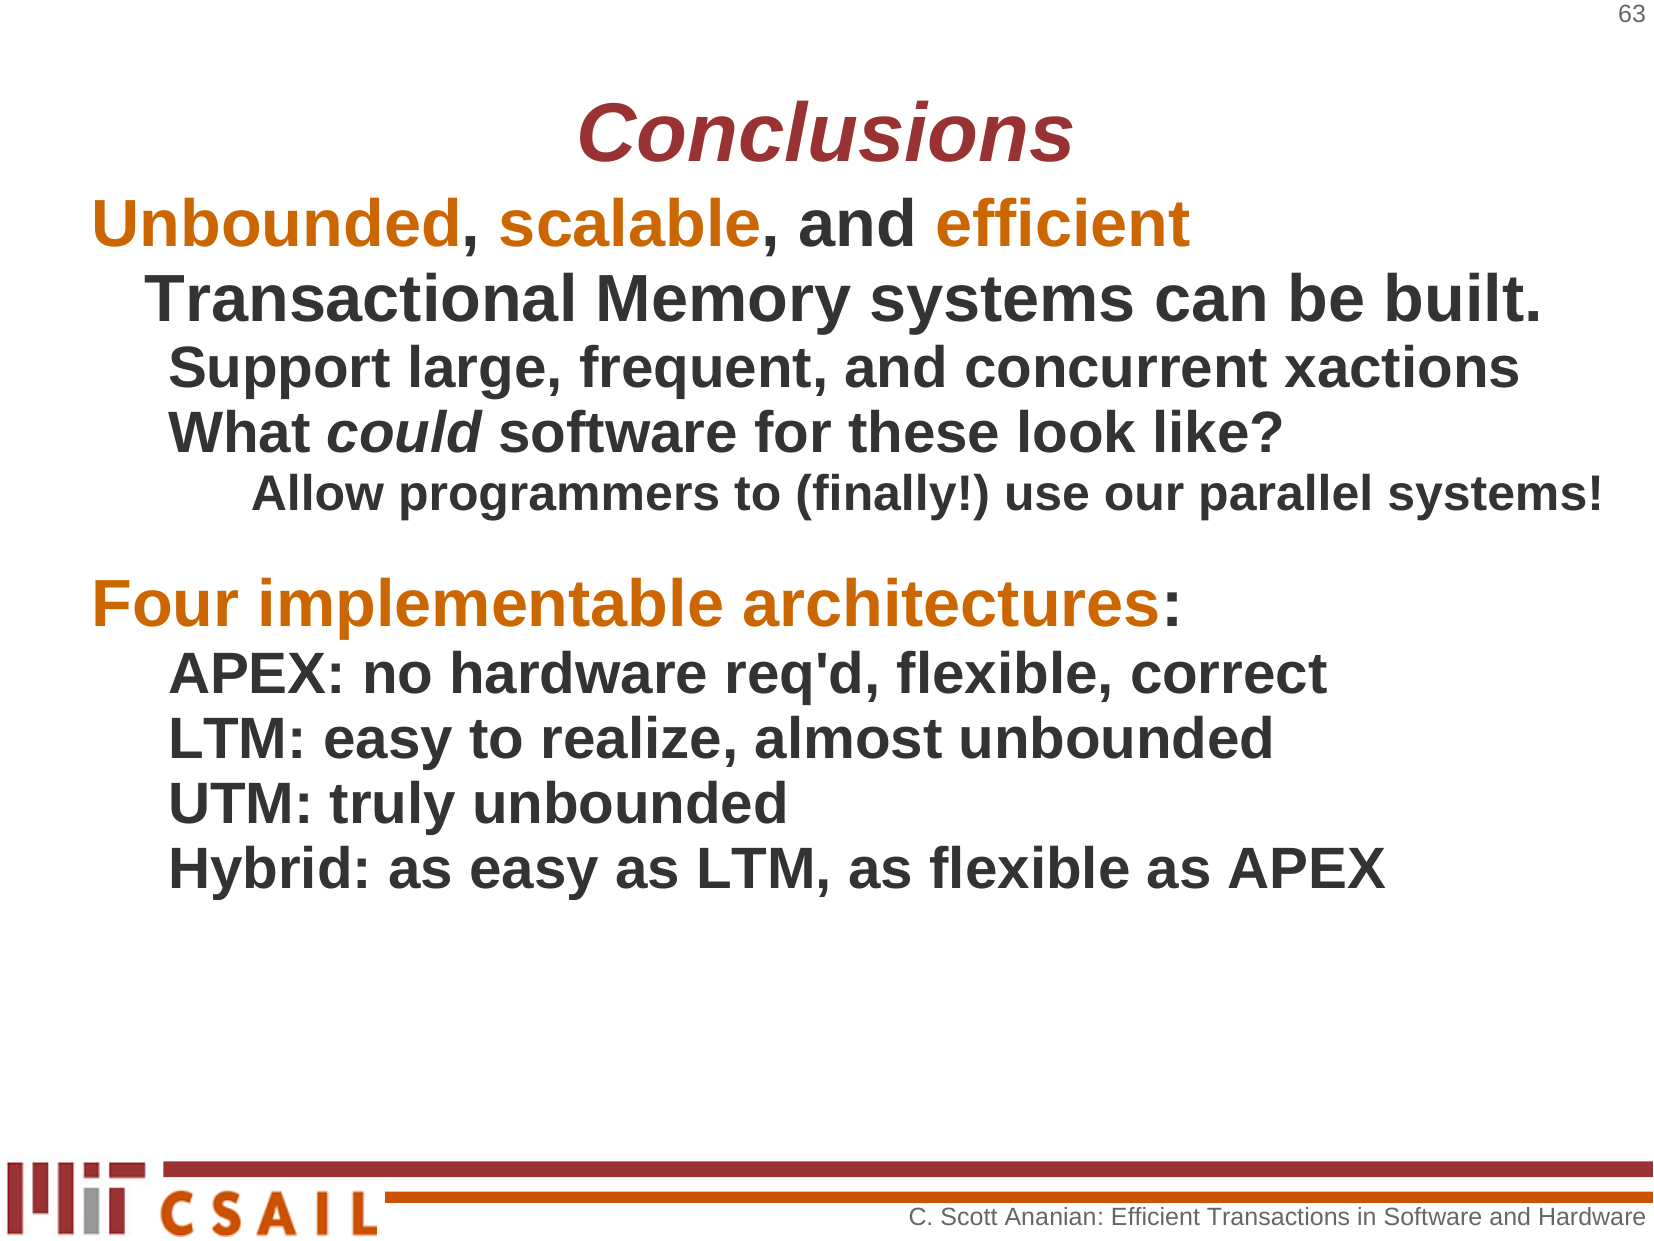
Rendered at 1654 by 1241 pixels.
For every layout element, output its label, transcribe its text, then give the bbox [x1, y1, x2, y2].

list Unbounded, scalable, and efficient Transactional Memory systems can be built. Support large, frequent, and concurrent xactions What could software for these look like? Allow programmers to (finally!) use our parallel systems! Four implementable architectures: APEX: no hardware req'd, flexible, correct LTM: easy to realize, almost unbounded UTM: truly unbounded Hybrid: as easy as LTM, as flexible as APEX [73, 185, 1607, 1183]
picture [0, 1155, 377, 1237]
title Conclusions [52, 28, 1601, 237]
